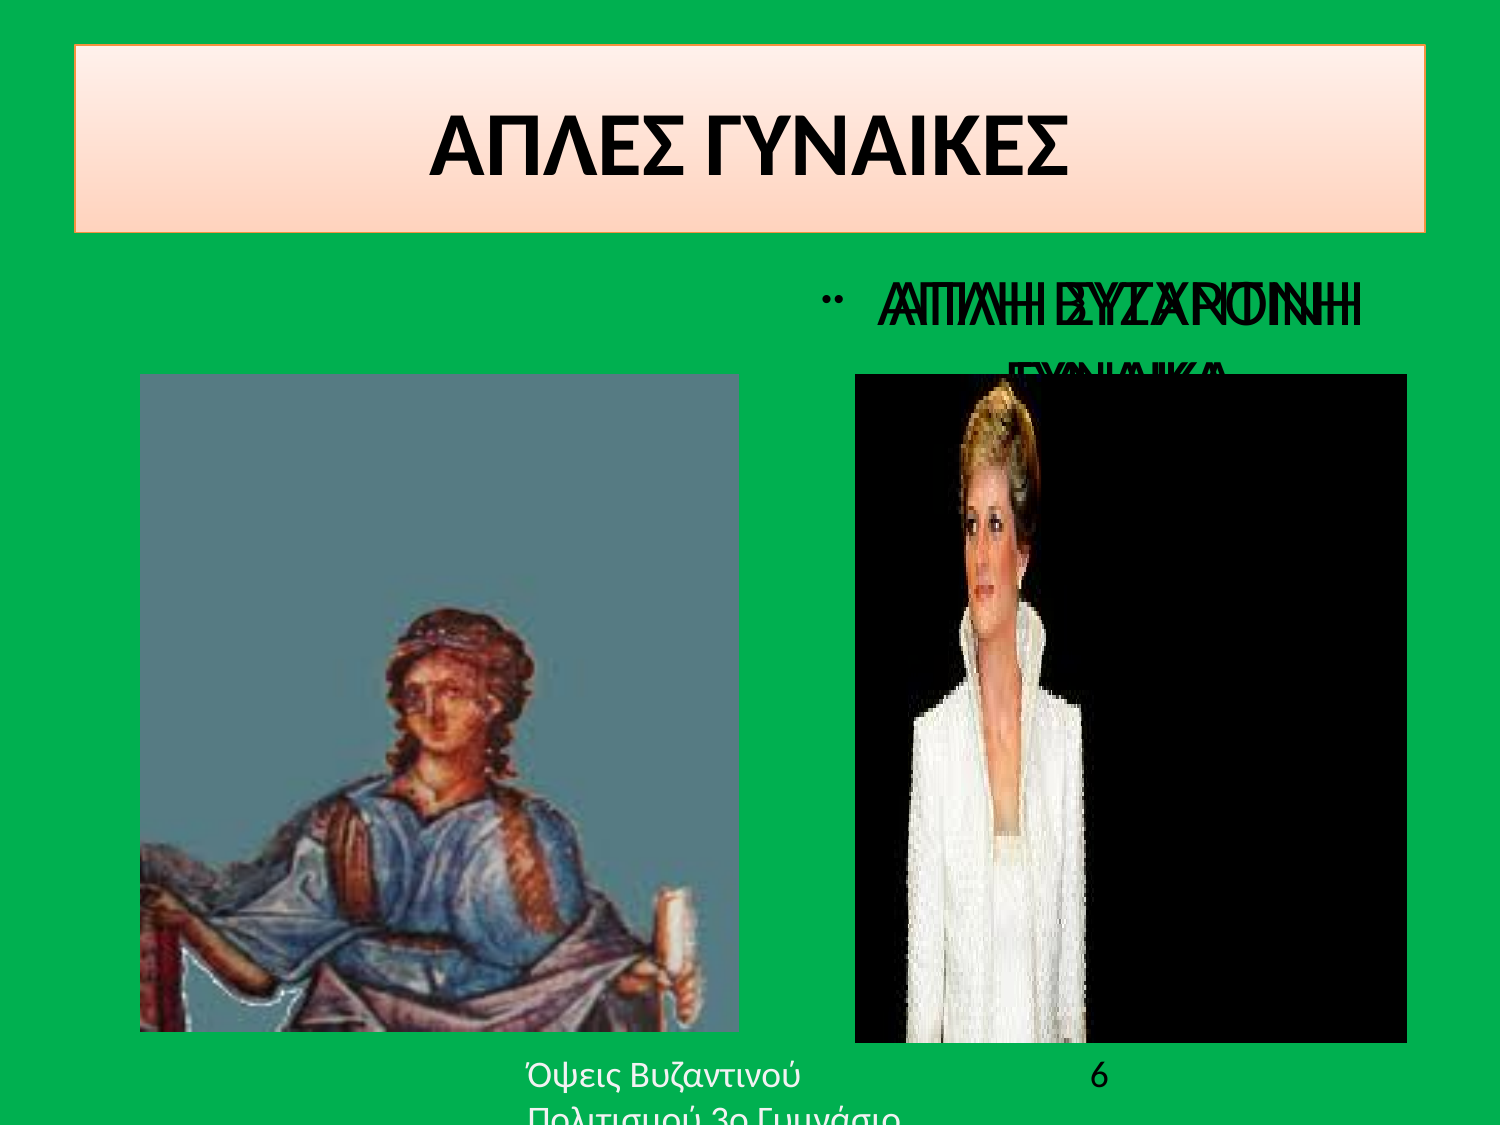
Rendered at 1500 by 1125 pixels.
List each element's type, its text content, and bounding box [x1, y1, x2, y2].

footer Όψεις Βυζαντινού Πολιτισμού 3ο Γυμνάσιο Τρικάλων [512, 1042, 988, 1103]
picture [140, 374, 739, 1032]
title ΑΠΛΕΣ ΓΥΝΑΙΚΕΣ [75, 45, 1425, 233]
list ΑΠΛΗ ΣΥΓΧΡΟΝΗ ΓΥΝΑΙΚΑ [761, 251, 1425, 357]
picture [855, 374, 1407, 1043]
slide_number <αριθμός> [1074, 1042, 1425, 1103]
